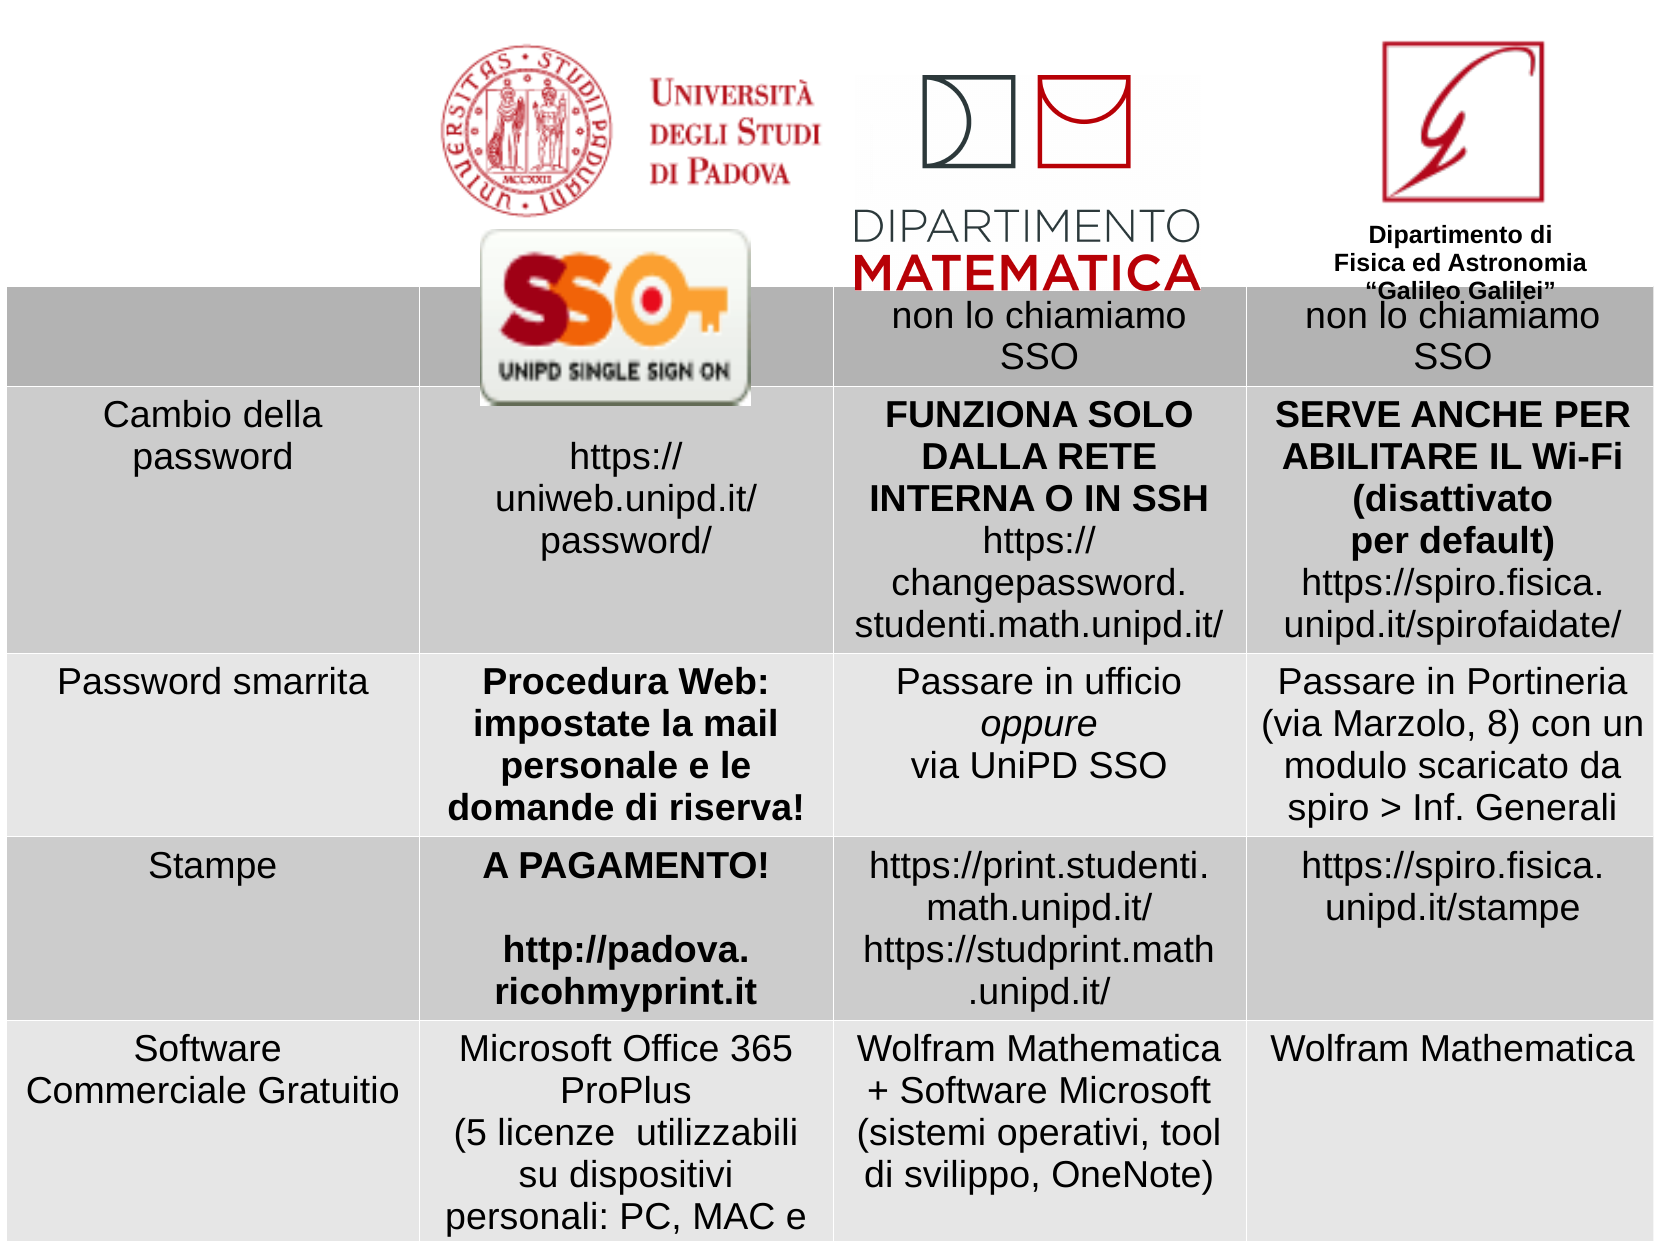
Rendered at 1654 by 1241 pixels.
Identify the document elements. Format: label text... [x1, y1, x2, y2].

table_cell Passare in ufficio oppure via UniPD SSO [834, 654, 1246, 836]
table_cell Microsoft Office 365 ProPlus (5 licenze utilizzabili su dispositivi personali: PC, MAC e tablet) [420, 1021, 833, 1241]
picture [480, 229, 751, 406]
table_header non lo chiamiamo SSO [834, 287, 1246, 386]
table_cell https://uniweb.unipd.it/password/ [420, 387, 833, 653]
table_header non lo chiamiamo SSO [1247, 287, 1654, 386]
table_header [420, 287, 480, 386]
picture [1376, 35, 1551, 208]
table_header [751, 287, 833, 386]
table_cell SERVE ANCHE PER ABILITARE IL Wi-Fi (disattivato per default) https://spiro.fisica. unipd.it/spirofaidate/ [1247, 387, 1654, 653]
table_cell FUNZIONA SOLO DALLA RETE INTERNA O IN SSH https:// changepassword. studenti.math.unipd.it/ [834, 387, 1246, 653]
table_cell https://print.studenti. math.unipd.it/ https://studprint.math .unipd.it/ [834, 837, 1246, 1020]
picture [419, 35, 1201, 291]
table_cell Software Commerciale Gratuitio [7, 1021, 419, 1241]
table_cell https://spiro.fisica. unipd.it/stampe [1247, 837, 1654, 1020]
table_cell Wolfram Mathematica [1247, 1021, 1654, 1241]
table_cell Procedura Web: impostate la mail personale e le domande di riserva! [420, 654, 833, 836]
table_cell Stampe [7, 837, 419, 1020]
table_cell Password smarrita [7, 654, 419, 836]
table_header [7, 287, 419, 386]
table_cell Passare in Portineria (via Marzolo, 8) con un modulo scaricato da spiro > Inf. Generali [1247, 654, 1654, 836]
table_cell A PAGAMENTO! http://padova. ricohmyprint.it [420, 837, 833, 1020]
text_box Dipartimento di Fisica ed Astronomia “Galileo Galilei” [1301, 213, 1621, 312]
table_cell Wolfram Mathematica + Software Microsoft (sistemi operativi, tool di svilippo, OneNote) [834, 1021, 1246, 1241]
table_cell Cambio della password [7, 387, 419, 653]
